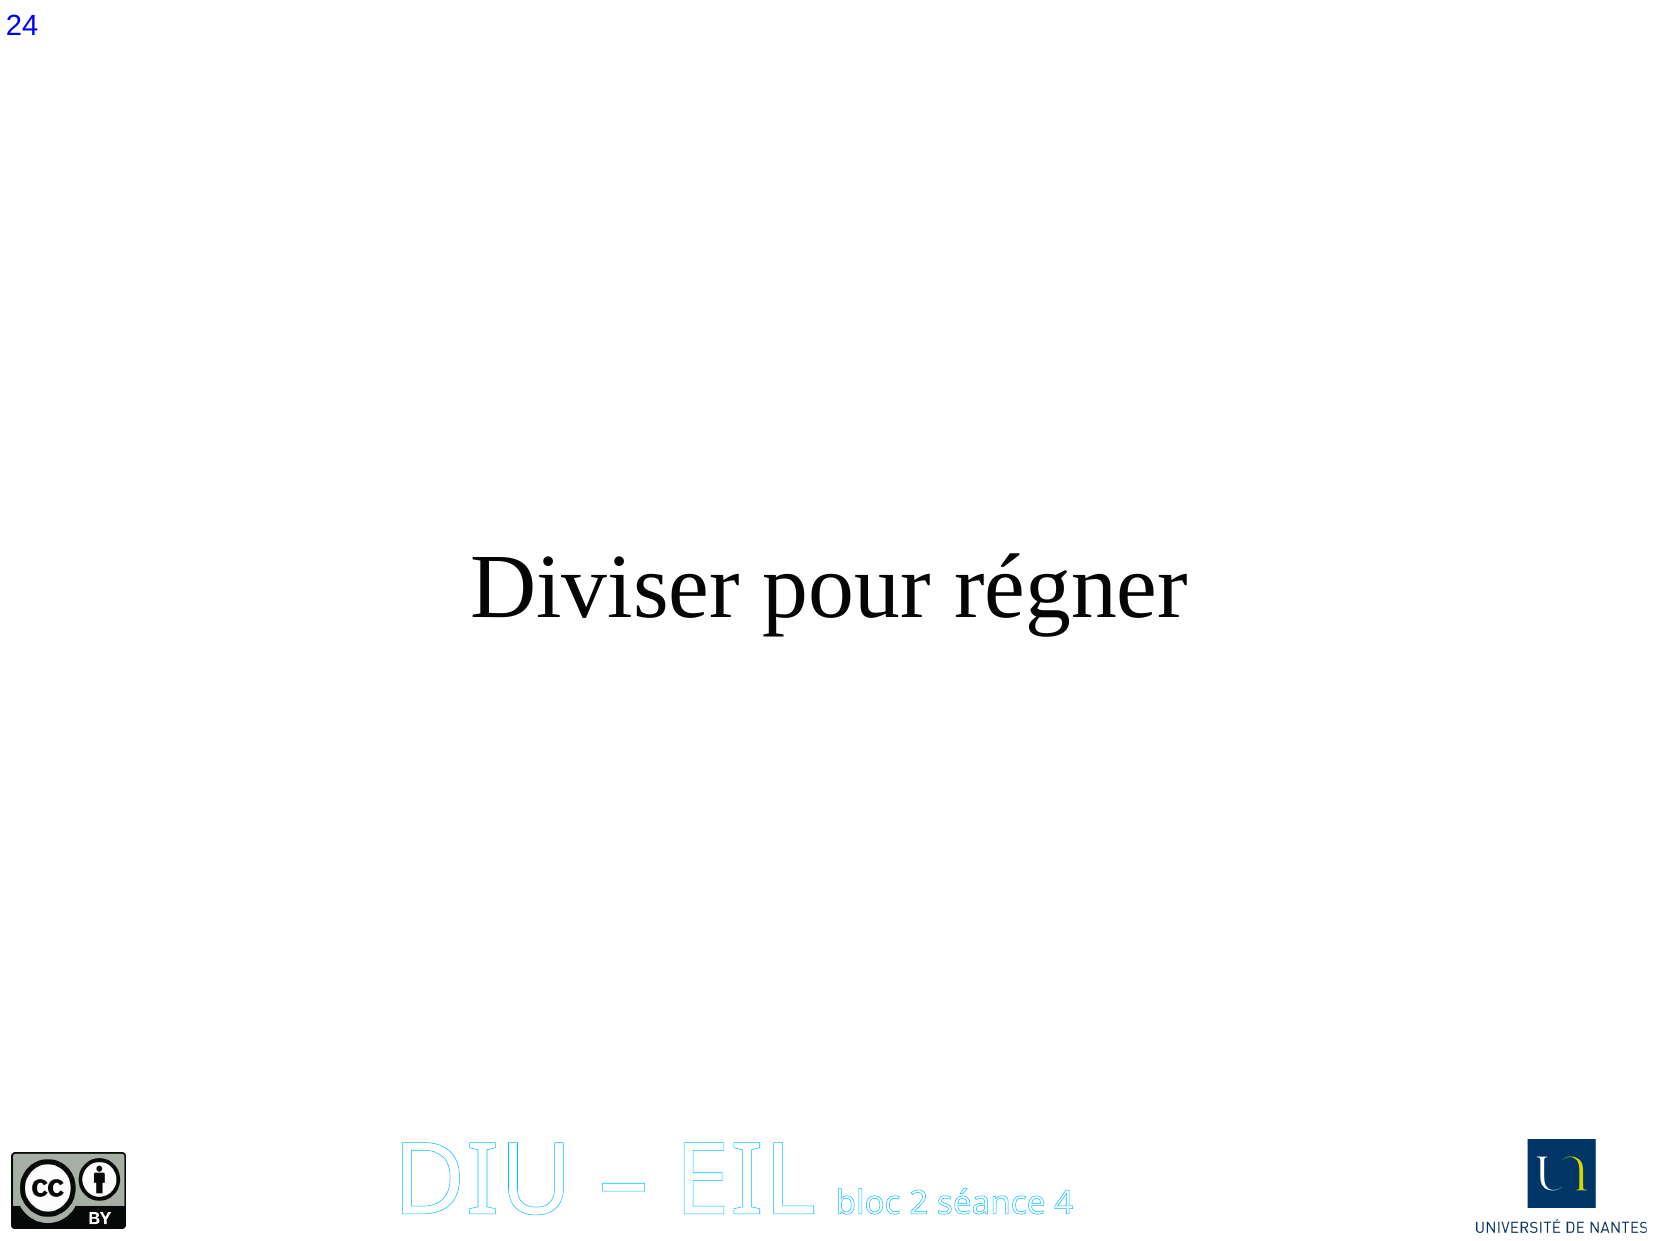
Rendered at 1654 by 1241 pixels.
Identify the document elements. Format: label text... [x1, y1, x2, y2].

picture [1054, 1189, 1073, 1215]
picture [858, 1188, 863, 1215]
picture [733, 1142, 761, 1215]
picture [886, 1195, 900, 1215]
picture [992, 1195, 1009, 1215]
picture [910, 1189, 927, 1215]
picture [938, 1195, 952, 1215]
picture [469, 1142, 496, 1215]
picture [838, 1188, 855, 1215]
title Diviser pour régner [165, 484, 1495, 689]
picture [602, 1182, 645, 1192]
picture [1476, 1139, 1647, 1233]
picture [402, 1142, 460, 1215]
picture [773, 1142, 815, 1215]
picture [508, 1142, 564, 1216]
picture [866, 1195, 884, 1215]
picture [1012, 1195, 1026, 1215]
picture [972, 1195, 988, 1215]
picture [683, 1142, 725, 1215]
picture [1028, 1195, 1045, 1215]
picture [954, 1188, 971, 1215]
picture [11, 1152, 126, 1229]
